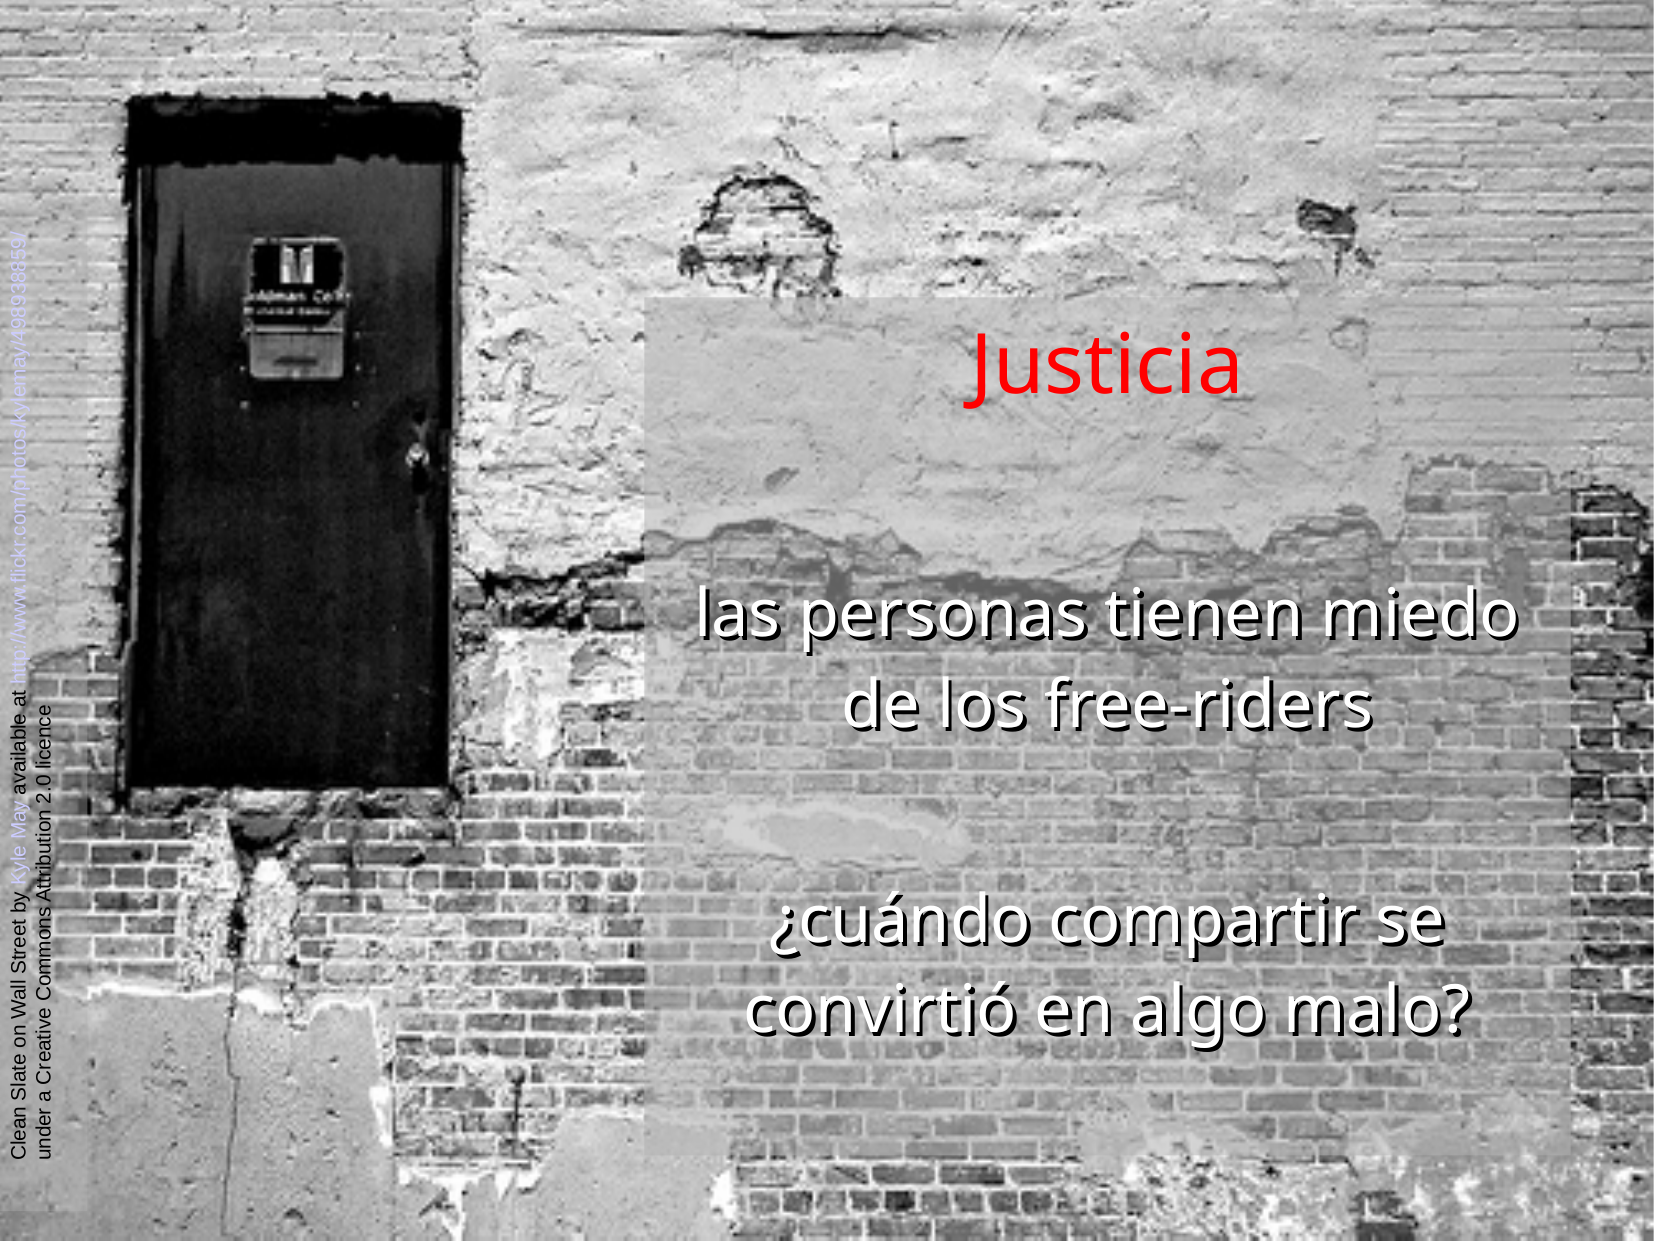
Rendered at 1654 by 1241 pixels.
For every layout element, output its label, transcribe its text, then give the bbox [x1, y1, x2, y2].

picture [0, 0, 1654, 1241]
text_box Clean Slate on Wall Street by Kyle May available at http://www.flickr.com/photos/kylemay/498938859/ under a Creative Commons Attribution 2.0 licence [0, 211, 88, 1212]
list Justicia las personas tienen miedo de los free-riders ¿cuándo compartir se convirtió en algo malo? [644, 297, 1571, 1156]
